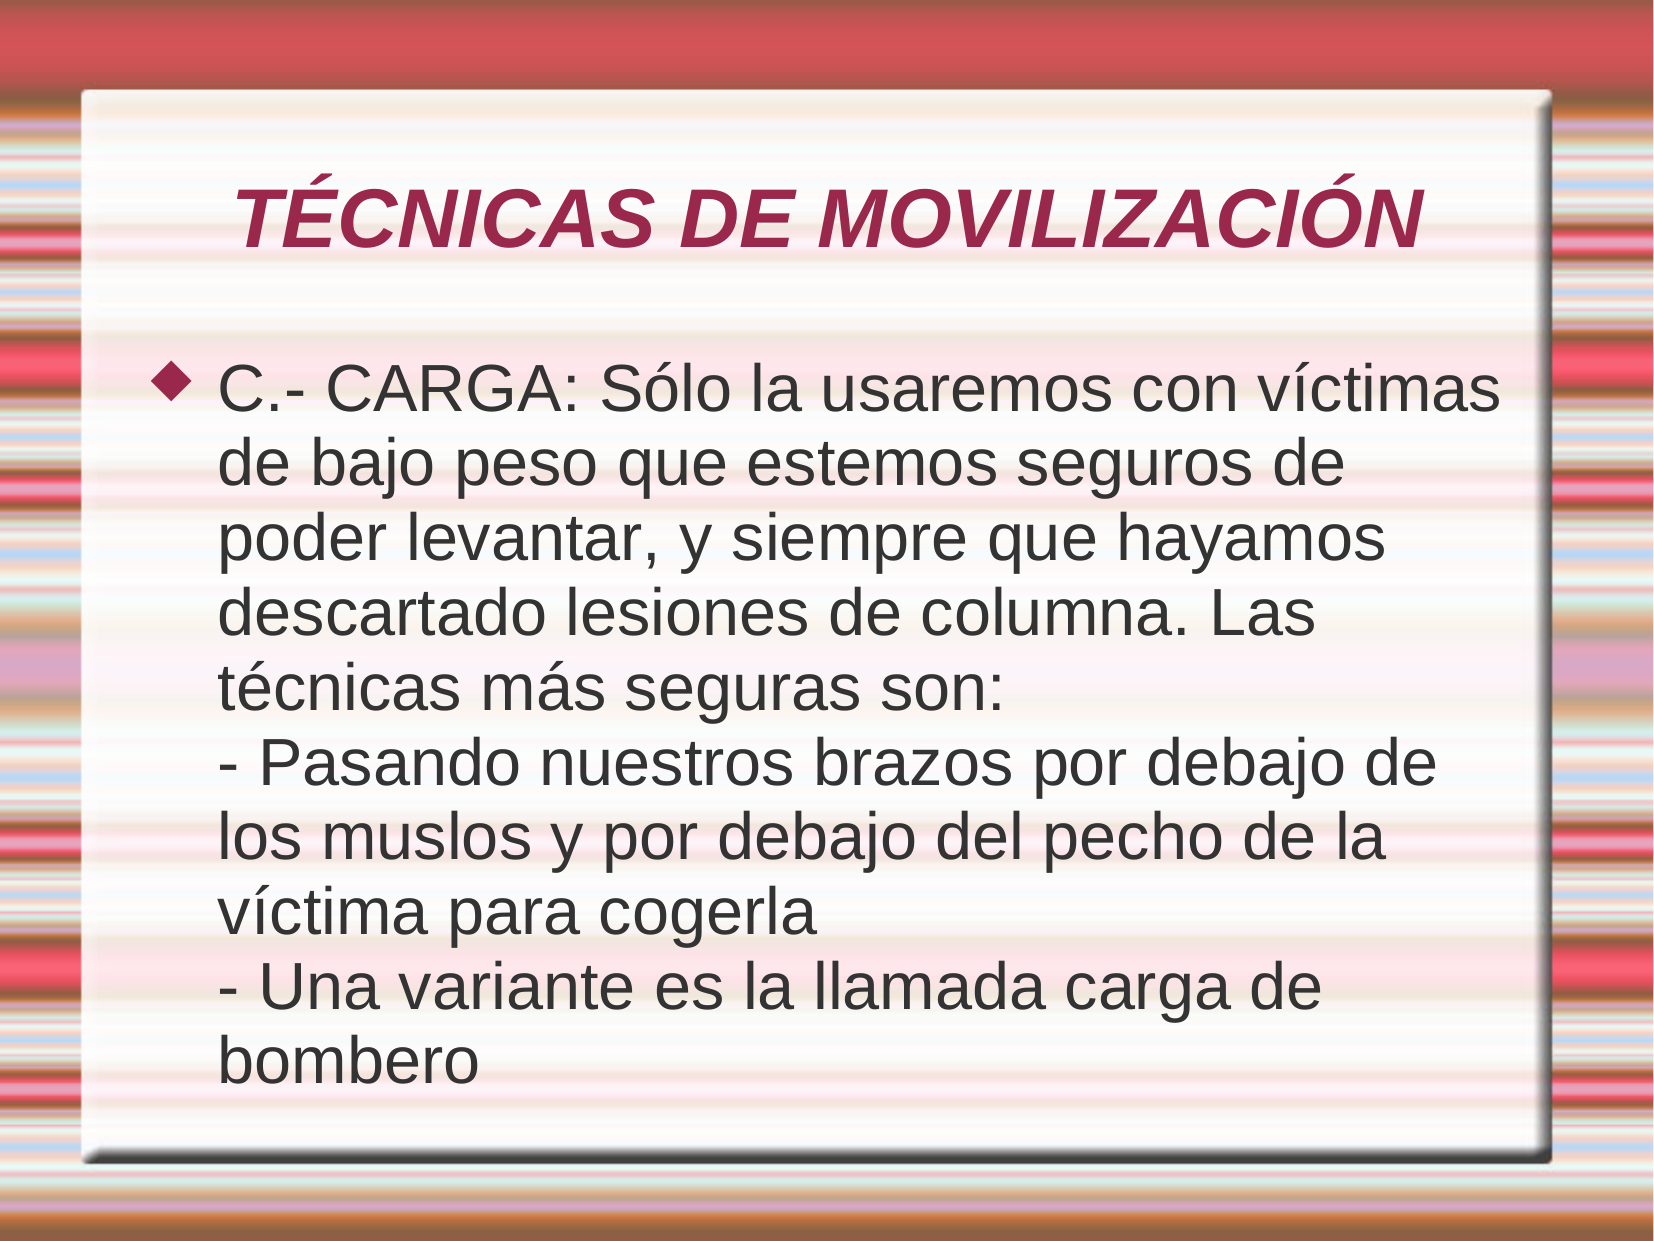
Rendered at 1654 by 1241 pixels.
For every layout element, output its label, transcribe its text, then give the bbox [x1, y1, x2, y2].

list C.- CARGA: Sólo la usaremos con víctimas de bajo peso que estemos seguros de poder levantar, y siempre que hayamos descartado lesiones de columna. Las técnicas más seguras son: - Pasando nuestros brazos por debajo de los muslos y por debajo del pecho de la víctima para cogerla - Una variante es la llamada carga de bombero [134, 350, 1516, 1132]
picture [0, 0, 1654, 1241]
title TÉCNICAS DE MOVILIZACIÓN [121, 114, 1534, 322]
